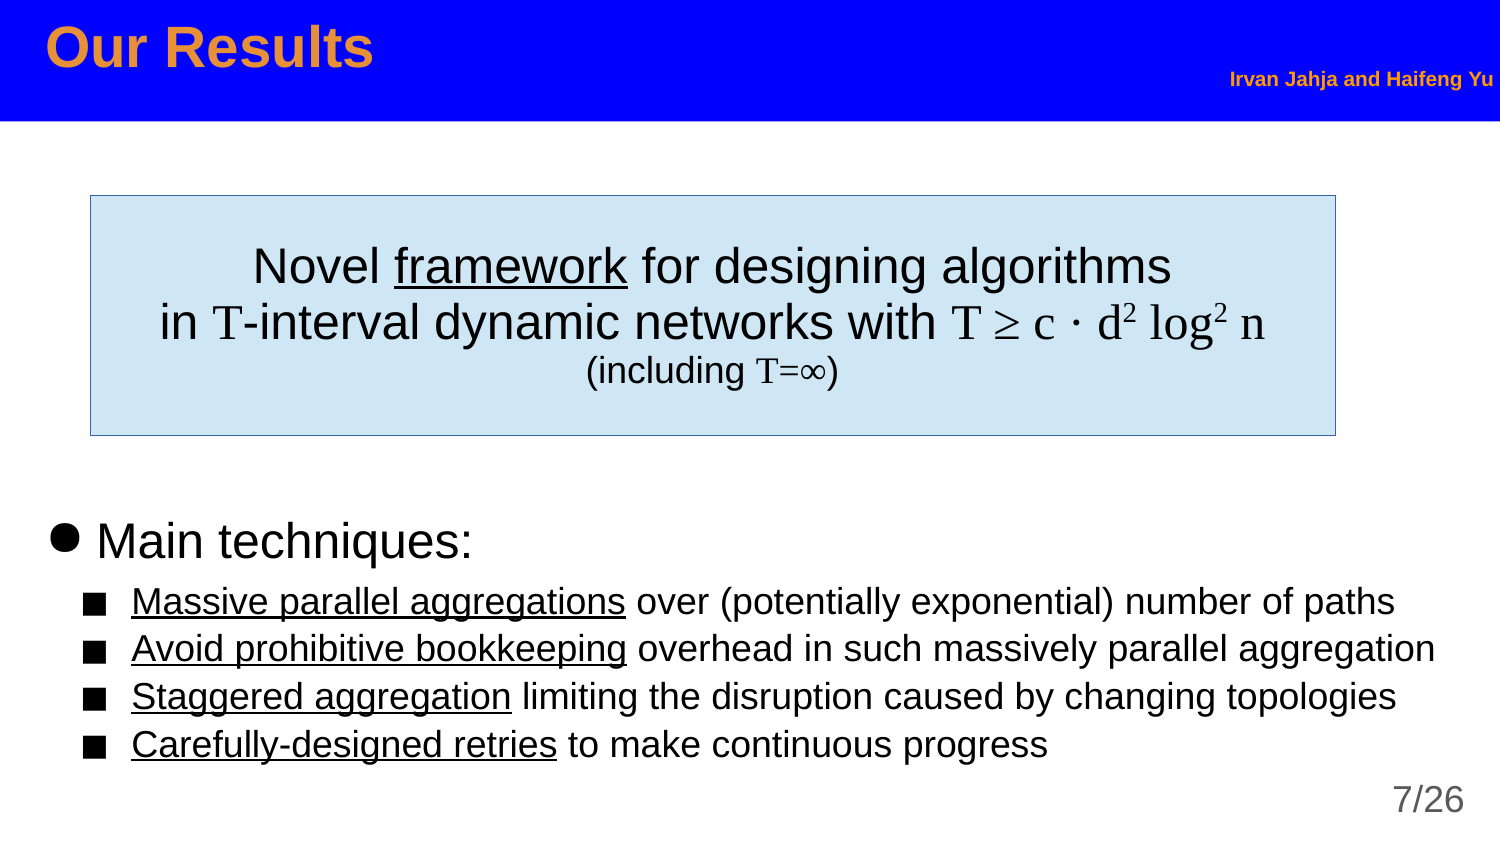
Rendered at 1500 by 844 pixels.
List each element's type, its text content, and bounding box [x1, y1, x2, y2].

text_box Novel framework for designing algorithms in T-interval dynamic networks with T ≥ c · d2 log2 n (including T=∞) [90, 195, 1336, 436]
list Main techniques: Massive parallel aggregations over (potentially exponential) number of paths Avoid prohibitive bookkeeping overhead in such massively parallel aggregation Staggered aggregation limiting the disruption caused by changing topologies Carefully-designed retries to make continuous progress [45, 504, 1443, 844]
title Our Results [45, 0, 1443, 94]
